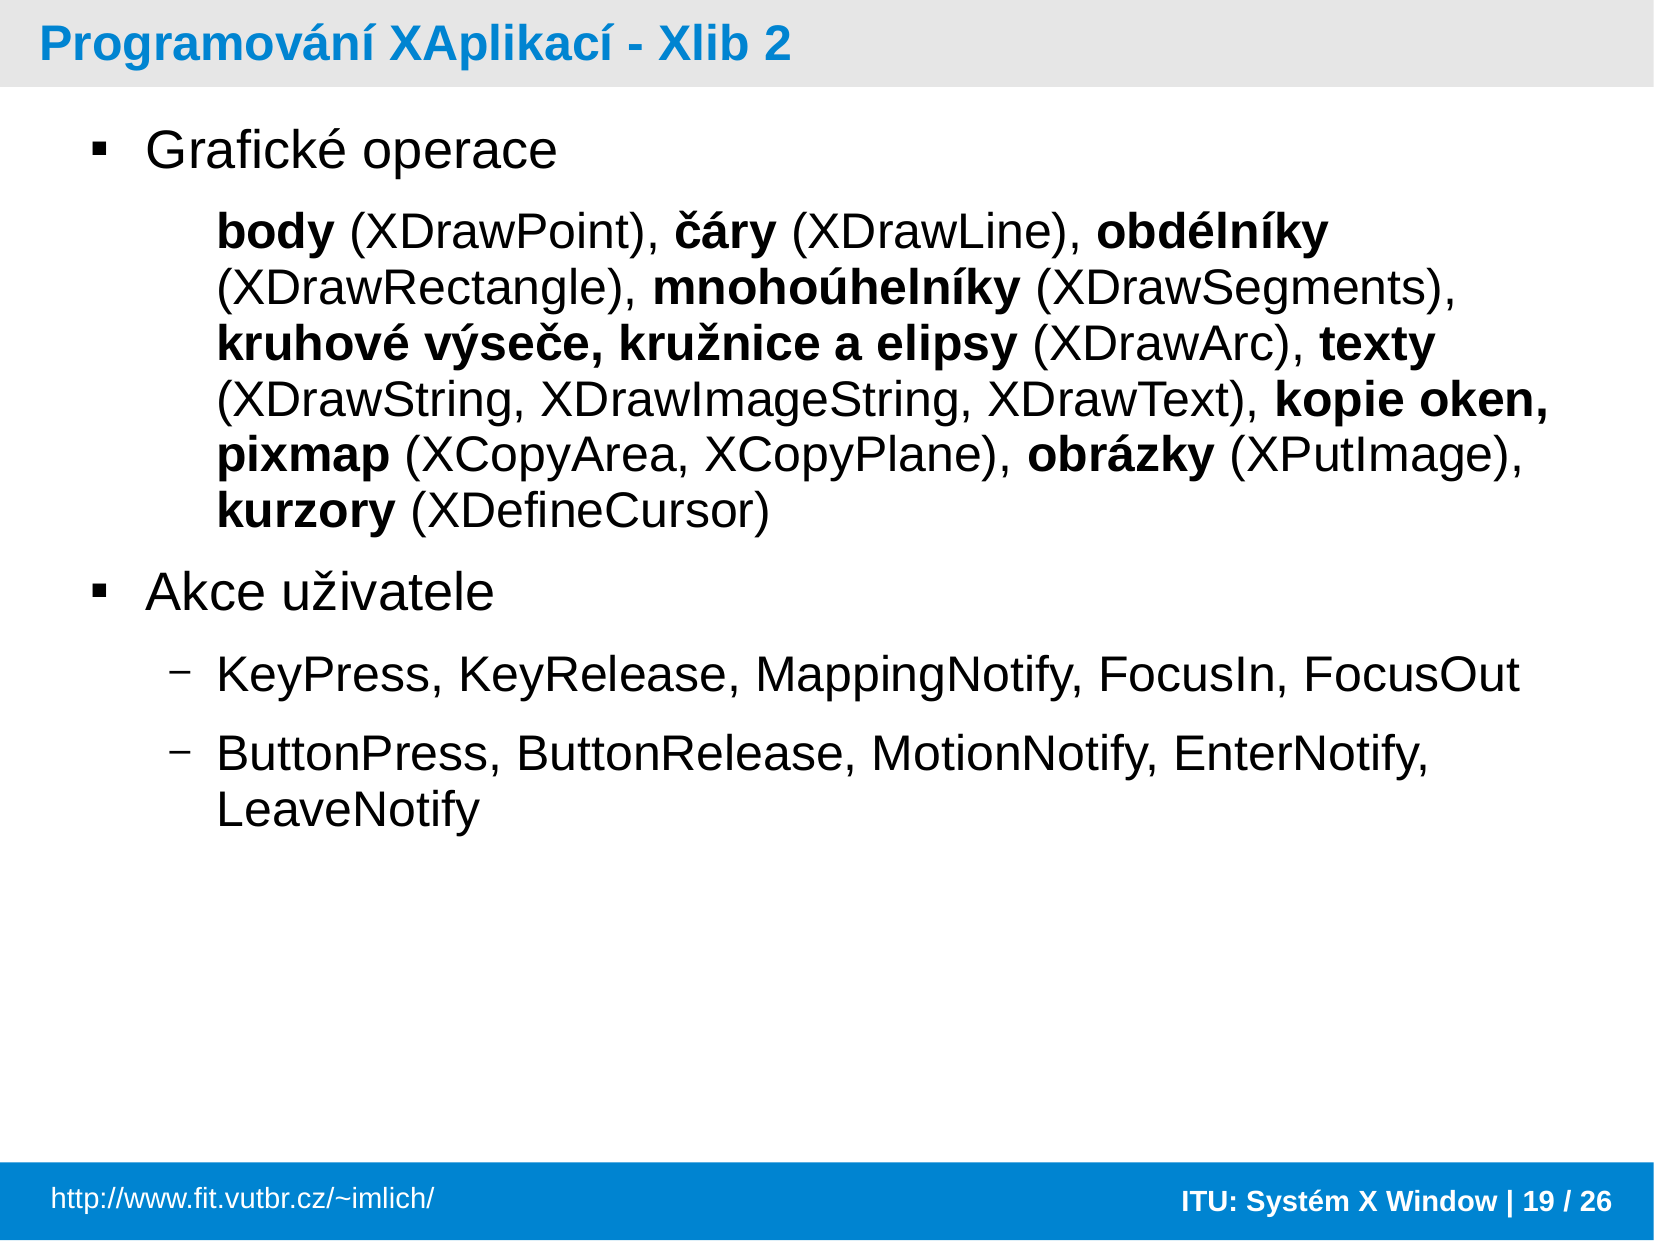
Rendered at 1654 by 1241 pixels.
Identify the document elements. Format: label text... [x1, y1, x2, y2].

list Grafické operace body (XDrawPoint), čáry (XDrawLine), obdélníky (XDrawRectangle), mnohoúhelníky (XDrawSegments), kruhové výseče, kružnice a elipsy (XDrawArc), texty (XDrawString, XDrawImageString, XDrawText), kopie oken, pixmap (XCopyArea, XCopyPlane), obrázky (XPutImage), kurzory (XDefineCursor) Akce uživatele KeyPress, KeyRelease, MappingNotify, FocusIn, FocusOut ButtonPress, ButtonRelease, MotionNotify, EnterNotify, LeaveNotify [75, 119, 1564, 1111]
title Programování XAplikací - Xlib 2 [39, 5, 1615, 81]
